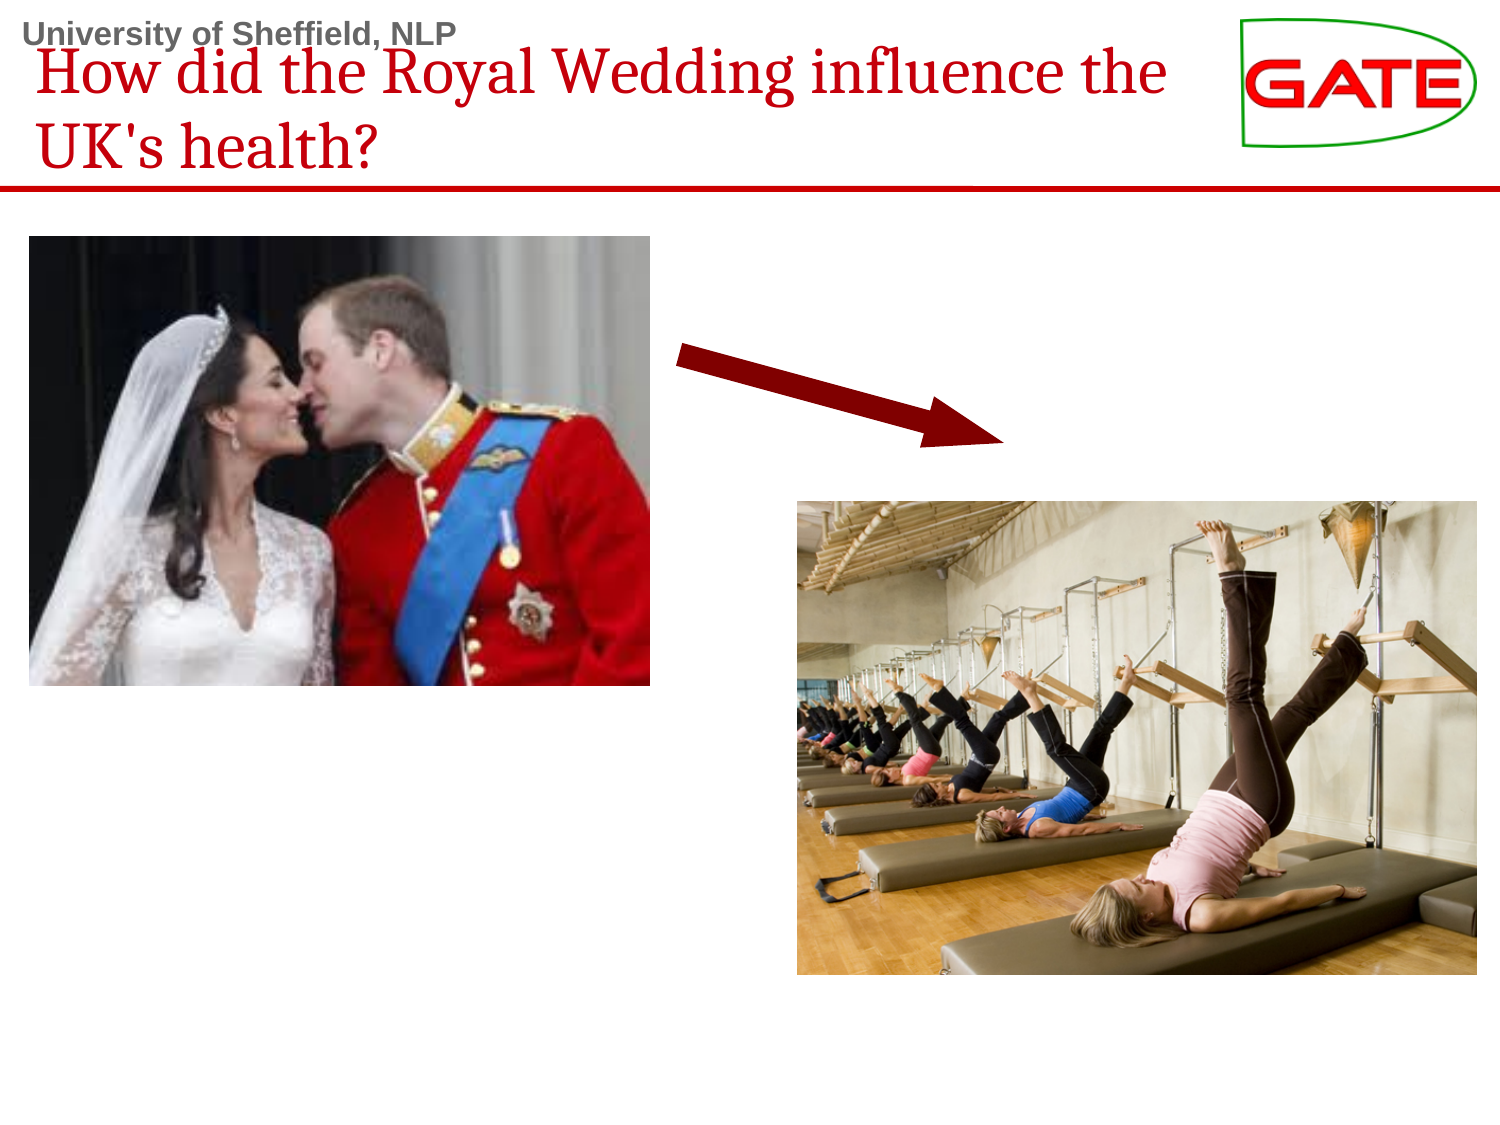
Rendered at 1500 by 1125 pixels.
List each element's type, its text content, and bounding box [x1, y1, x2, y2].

picture [1240, 18, 1477, 148]
picture [797, 501, 1477, 975]
title How did the Royal Wedding influence the UK's health? [35, 34, 1276, 184]
picture [29, 236, 650, 686]
